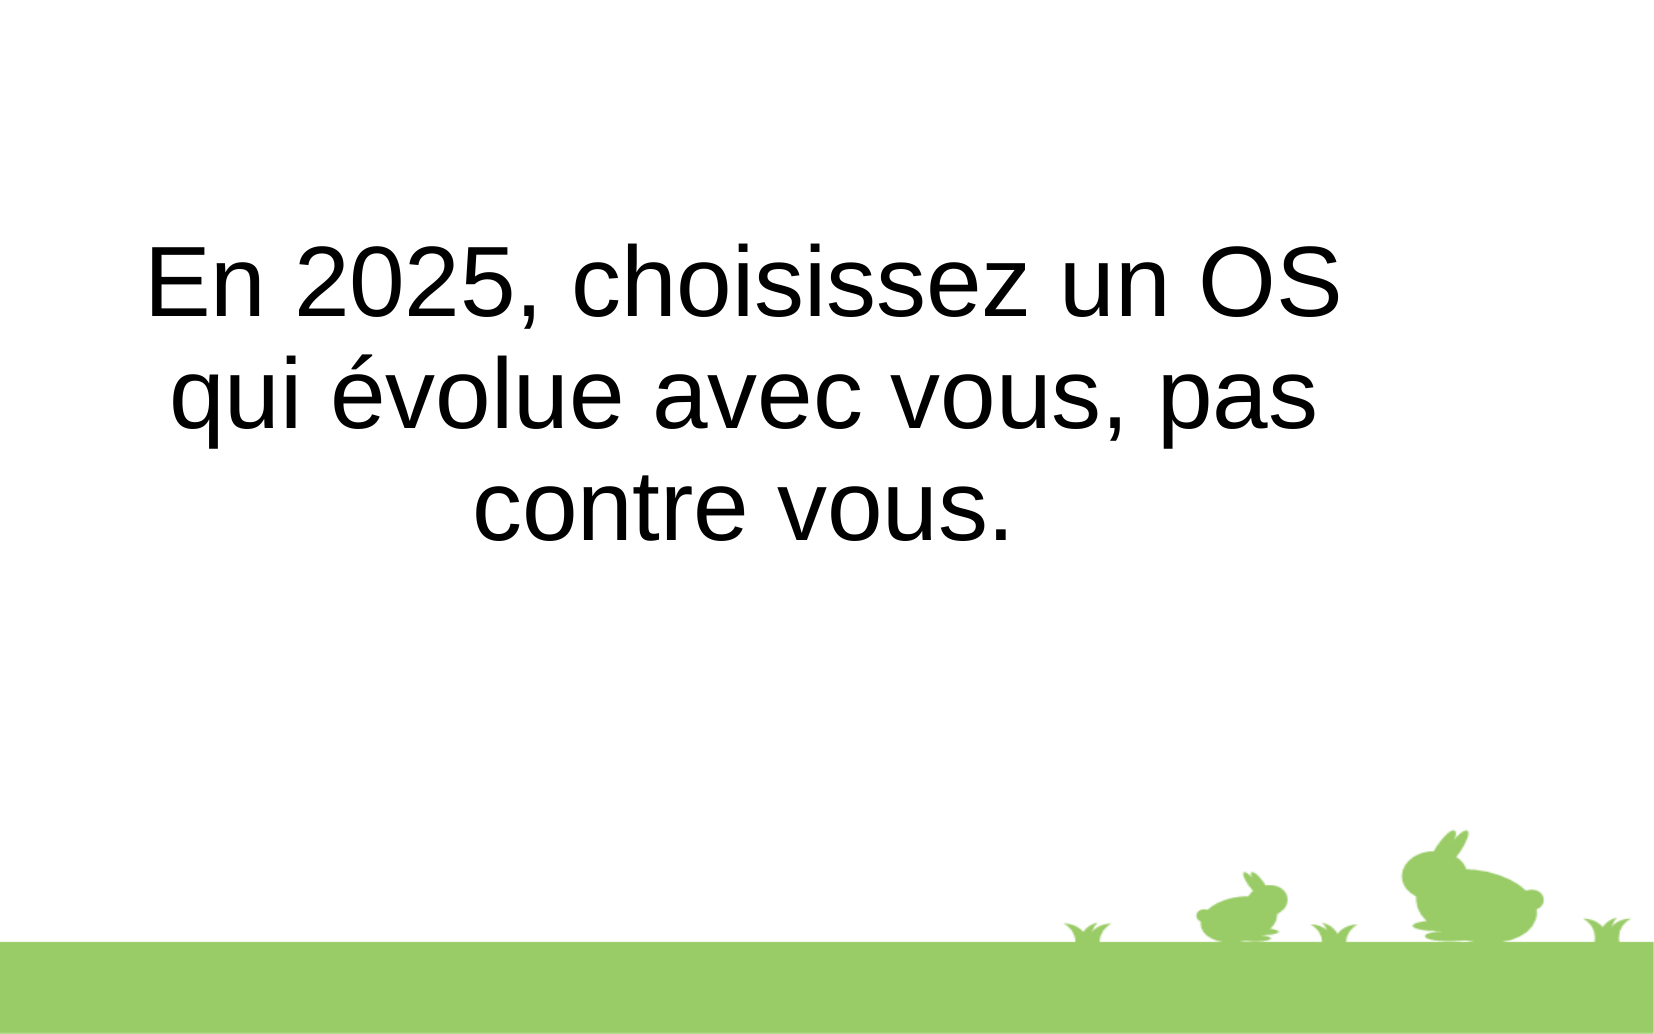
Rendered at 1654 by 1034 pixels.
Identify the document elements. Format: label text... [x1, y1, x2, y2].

text_box En 2025, choisissez un OS qui évolue avec vous, pas contre vous. [106, 39, 1382, 748]
picture [0, 0, 1654, 1034]
